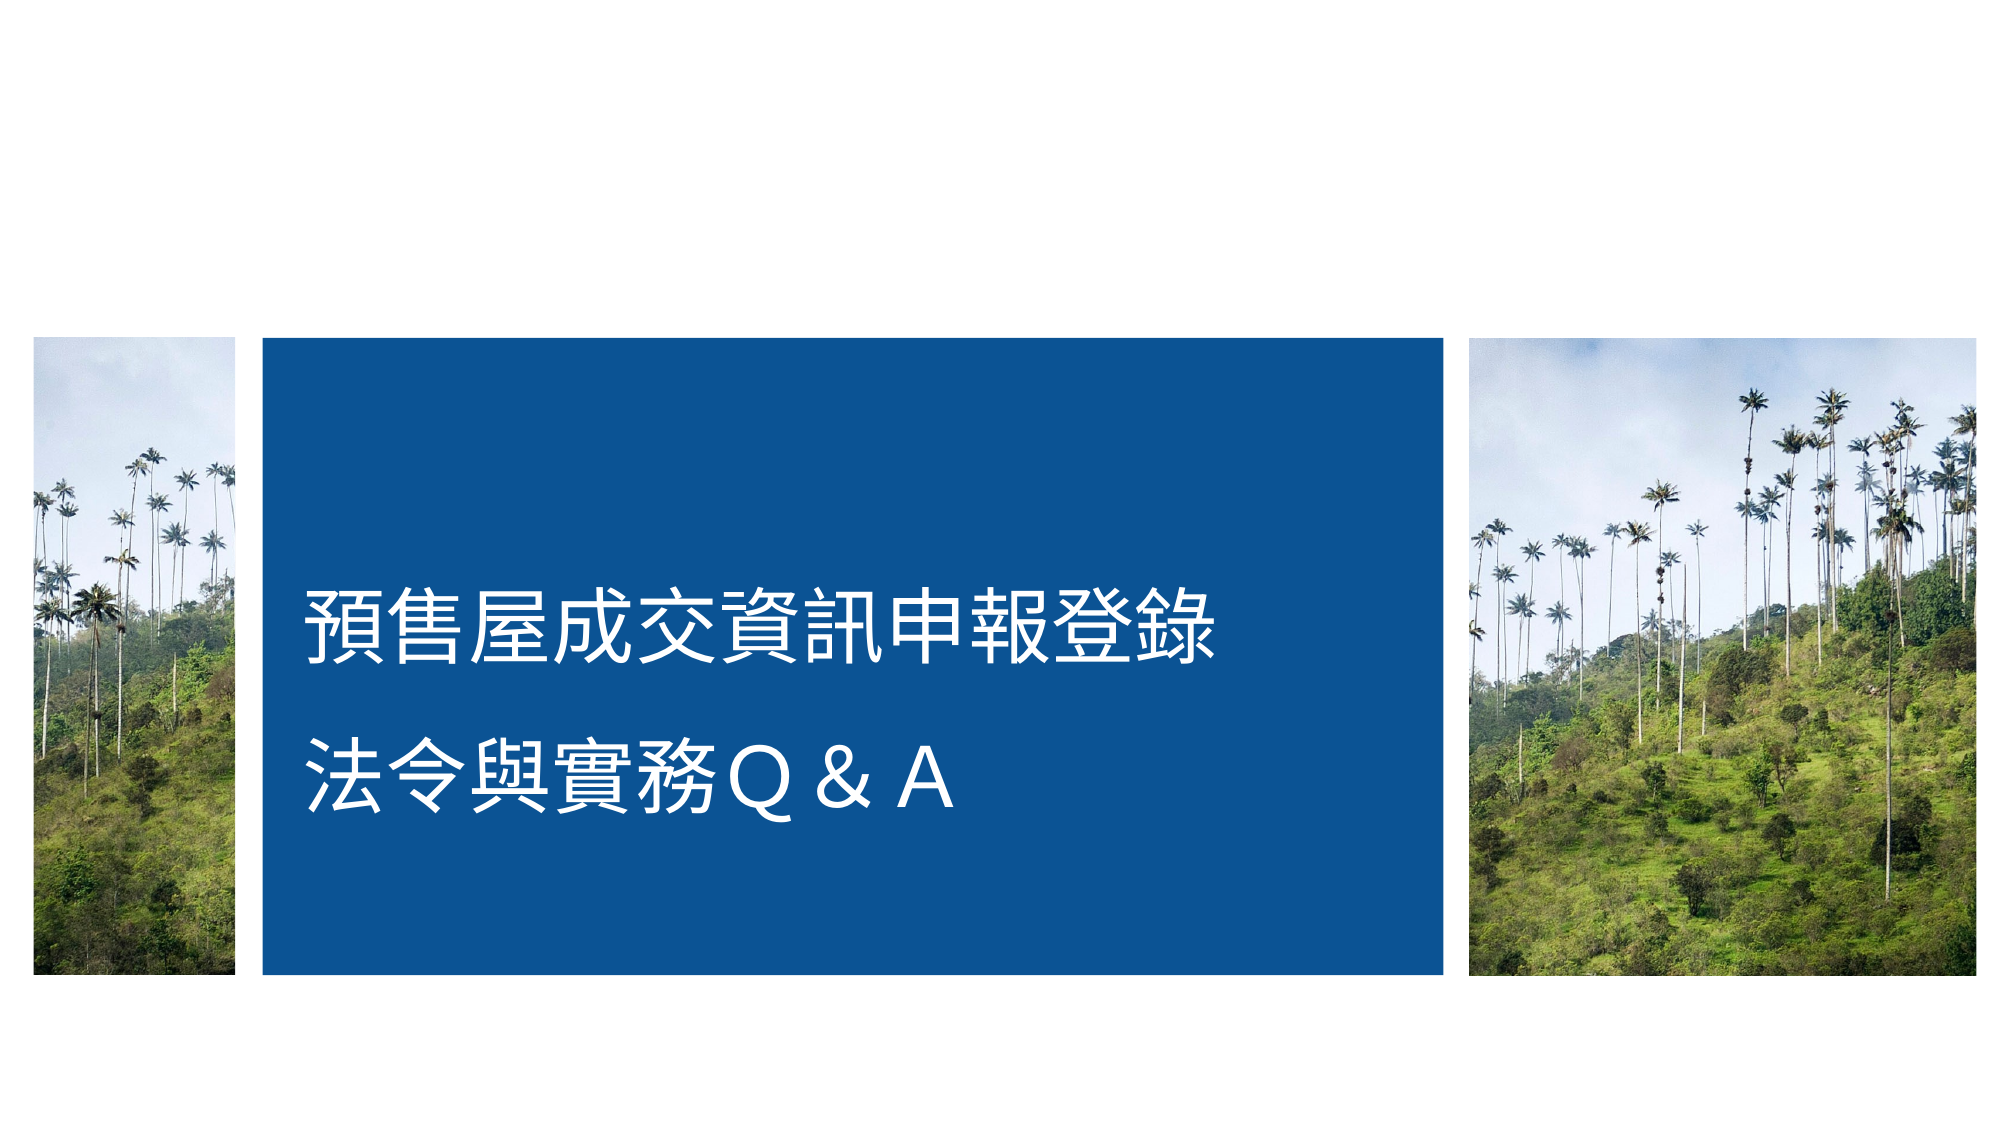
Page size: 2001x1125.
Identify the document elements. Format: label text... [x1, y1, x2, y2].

picture [33, 337, 53, 975]
title 預售屋成交資訊申報登錄 法令與實務Ｑ＆Ａ [287, 371, 1428, 832]
picture [1469, 338, 1977, 976]
